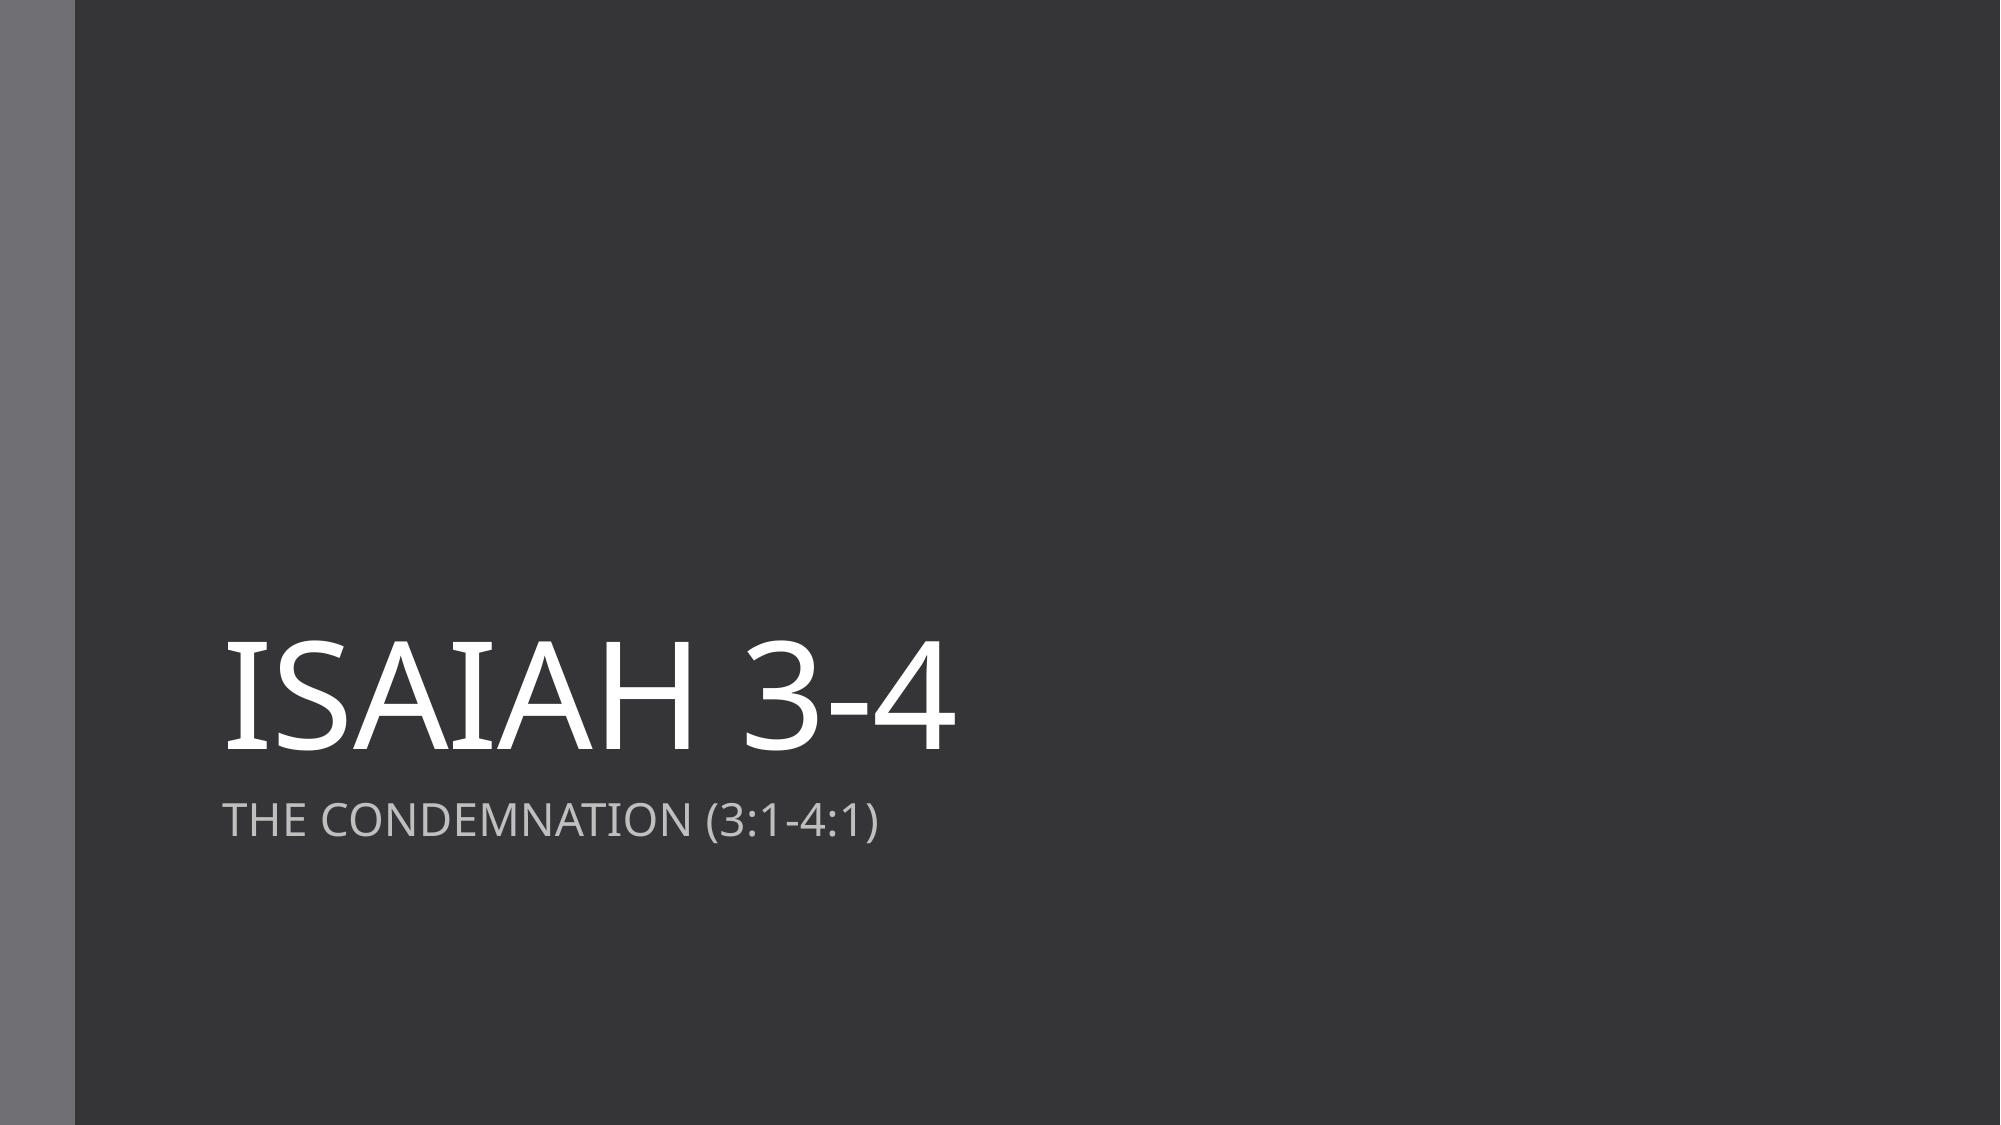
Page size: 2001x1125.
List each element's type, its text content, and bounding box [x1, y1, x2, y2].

subtitle THE CONDEMNATION (3:1-4:1) [206, 787, 1752, 1066]
title ISAIAH 3-4 [206, 124, 1752, 787]
